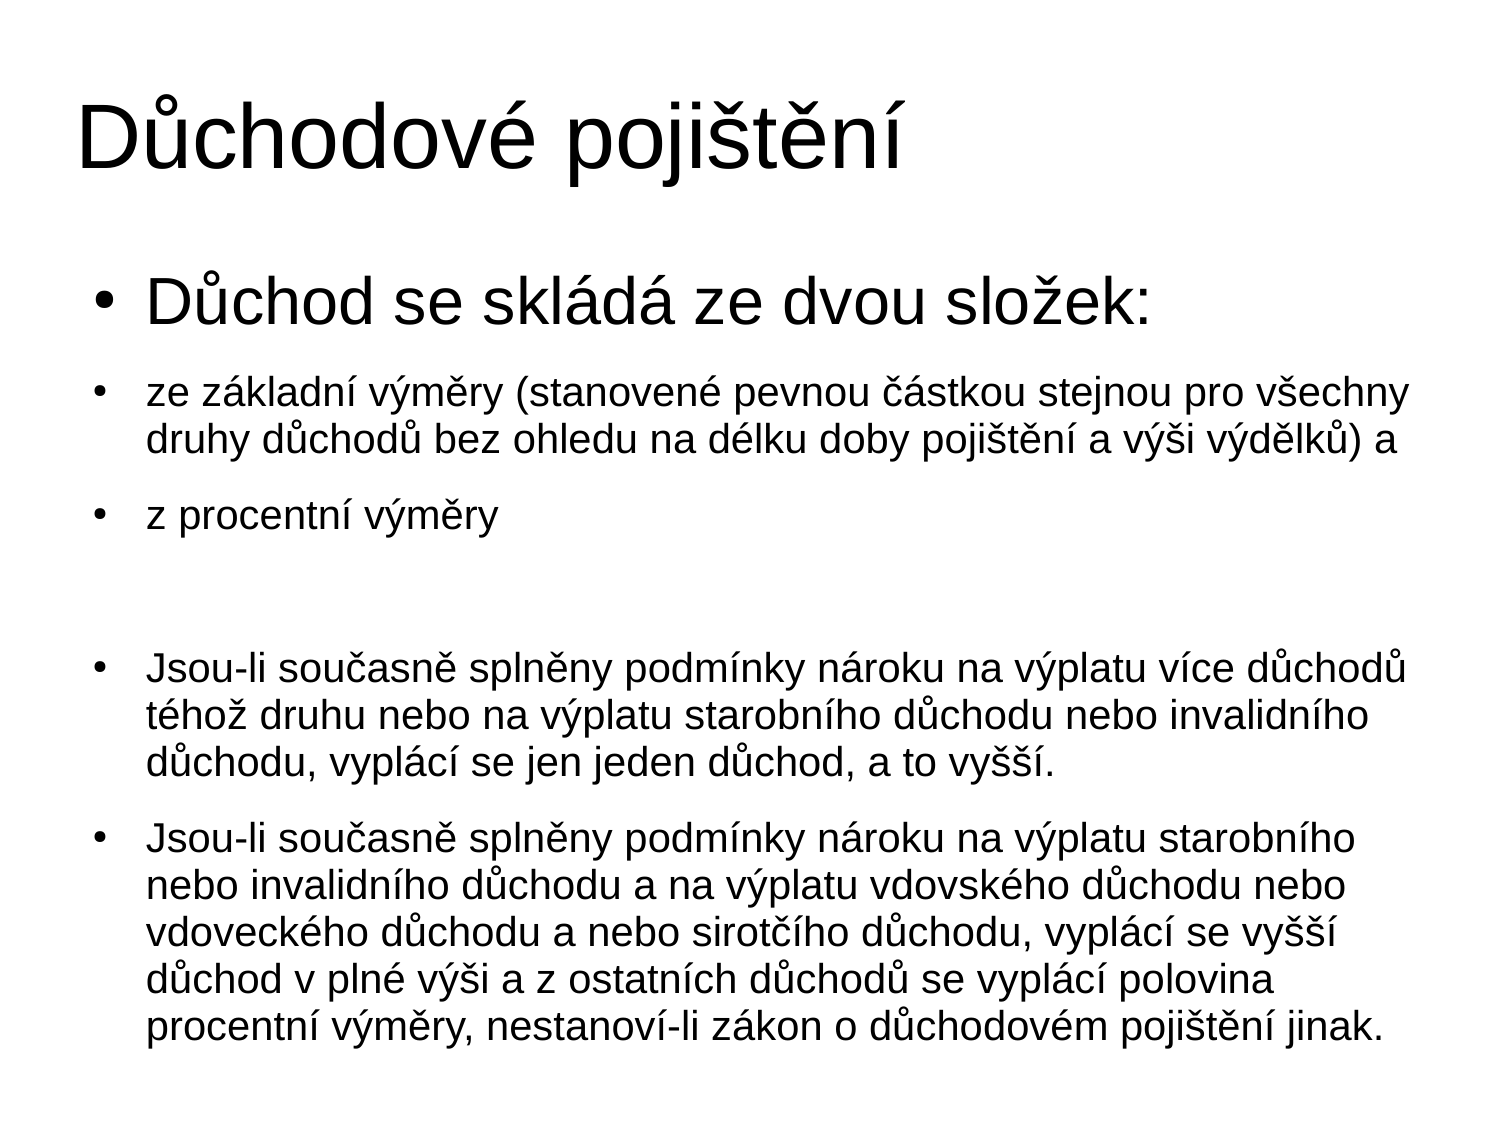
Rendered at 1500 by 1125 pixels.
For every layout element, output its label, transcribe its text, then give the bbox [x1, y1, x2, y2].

list Důchod se skládá ze dvou složek: ze základní výměry (stanovené pevnou částkou stejnou pro všechny druhy důchodů bez ohledu na délku doby pojištění a výši výdělků) a z procentní výměry Jsou-li současně splněny podmínky nároku na výplatu více důchodů téhož druhu nebo na výplatu starobního důchodu nebo invalidního důchodu, vyplácí se jen jeden důchod, a to vyšší. Jsou-li současně splněny podmínky nároku na výplatu starobního nebo invalidního důchodu a na výplatu vdovského důchodu nebo vdoveckého důchodu a nebo sirotčího důchodu, vyplácí se vyšší důchod v plné výši a z ostatních důchodů se vyplácí polovina procentní výměry, nestanoví-li zákon o důchodovém pojištění jinak. [75, 263, 1425, 1052]
title Důchodové pojištění [75, 44, 1425, 233]
